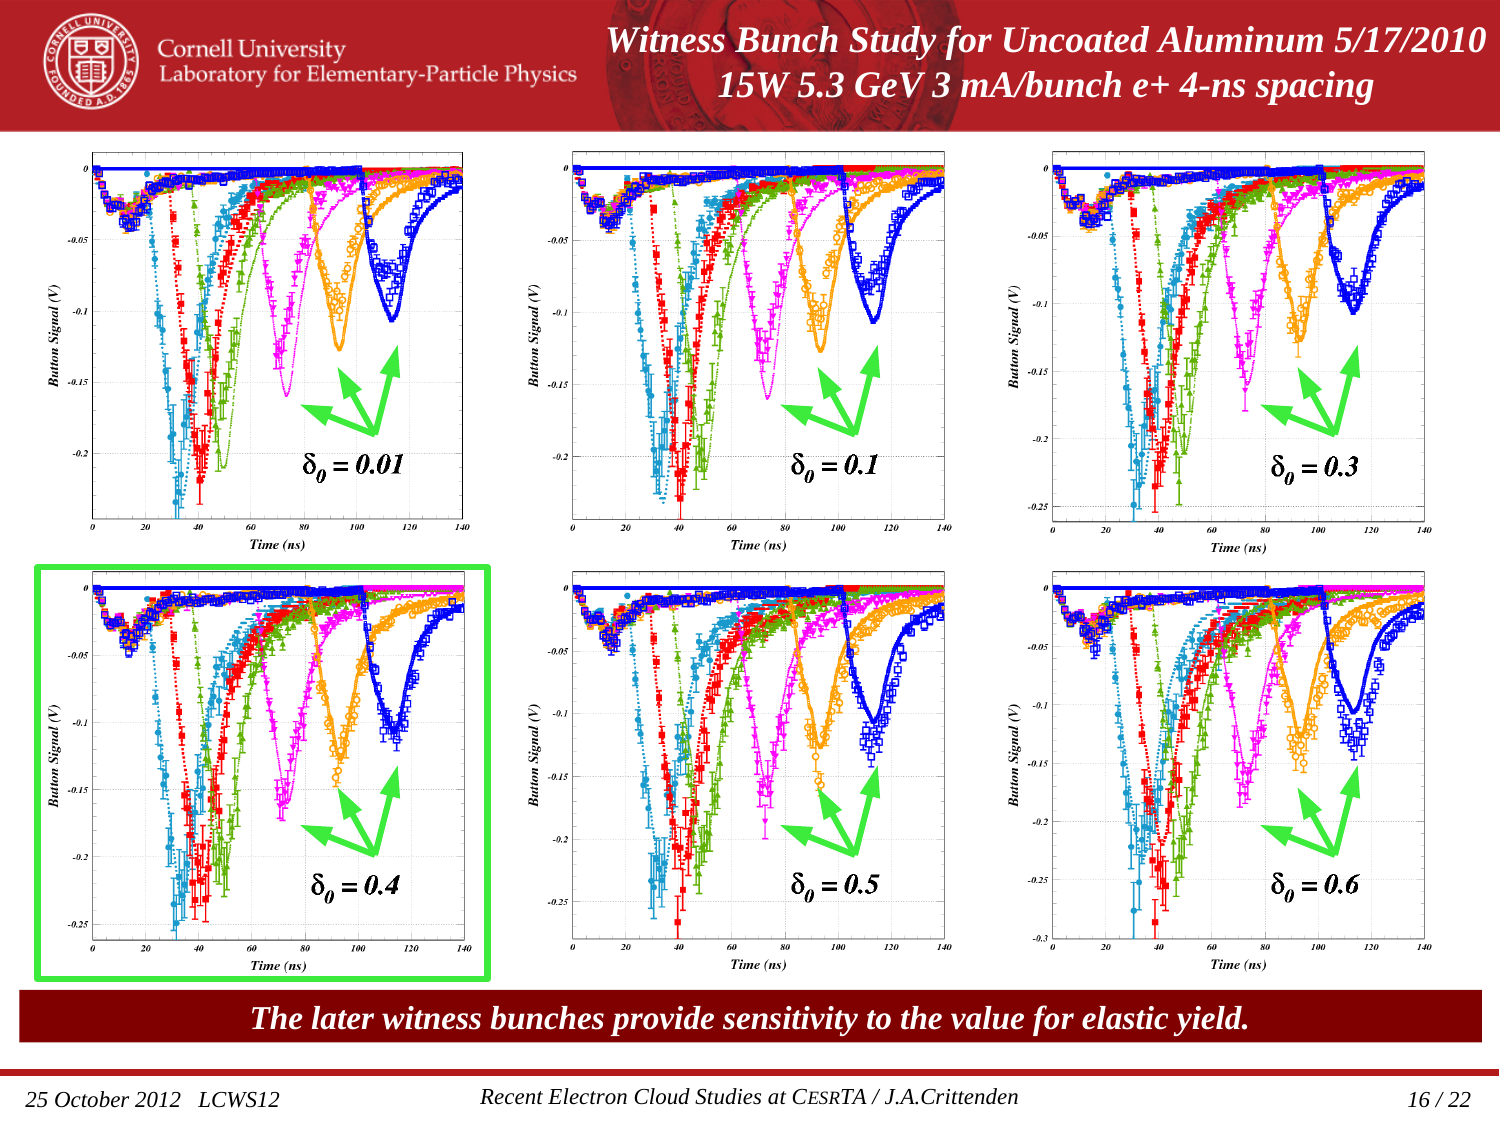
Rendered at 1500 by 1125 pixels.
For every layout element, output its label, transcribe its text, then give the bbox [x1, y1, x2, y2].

picture [525, 569, 954, 976]
text_box The later witness bunches provide sensitivity to the value for elastic yield. [19, 989, 1482, 1043]
picture [1005, 149, 1434, 555]
picture [45, 570, 474, 976]
picture [45, 149, 474, 555]
picture [525, 149, 954, 555]
picture [1005, 569, 1434, 976]
text_box Witness Bunch Study for Uncoated Aluminum 5/17/2010 15W 5.3 GeV 3 mA/bunch e+ 4-ns spacing [600, 0, 1500, 136]
picture [0, 0, 600, 132]
